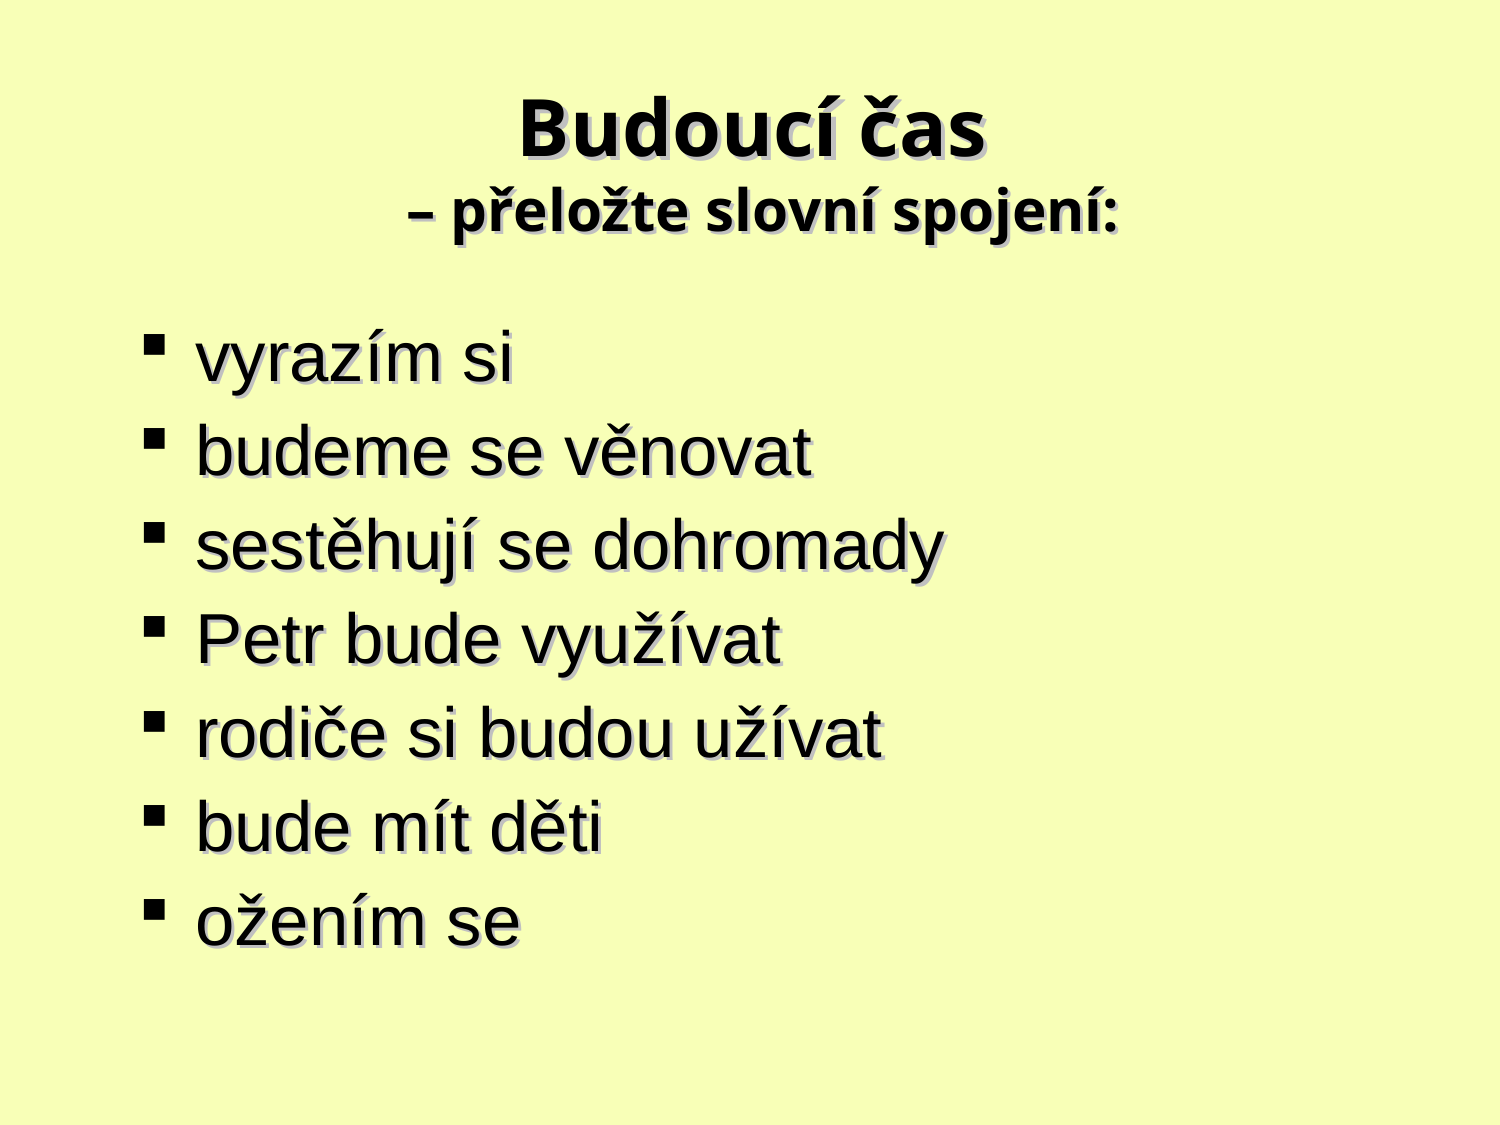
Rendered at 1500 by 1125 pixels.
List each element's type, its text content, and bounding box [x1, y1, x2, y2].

list vyrazím si budeme se věnovat sestěhují se dohromady Petr bude využívat rodiče si budou užívat bude mít děti ožením se [123, 312, 1377, 1000]
title Budoucí čas – přeložte slovní spojení: [75, 40, 1451, 276]
